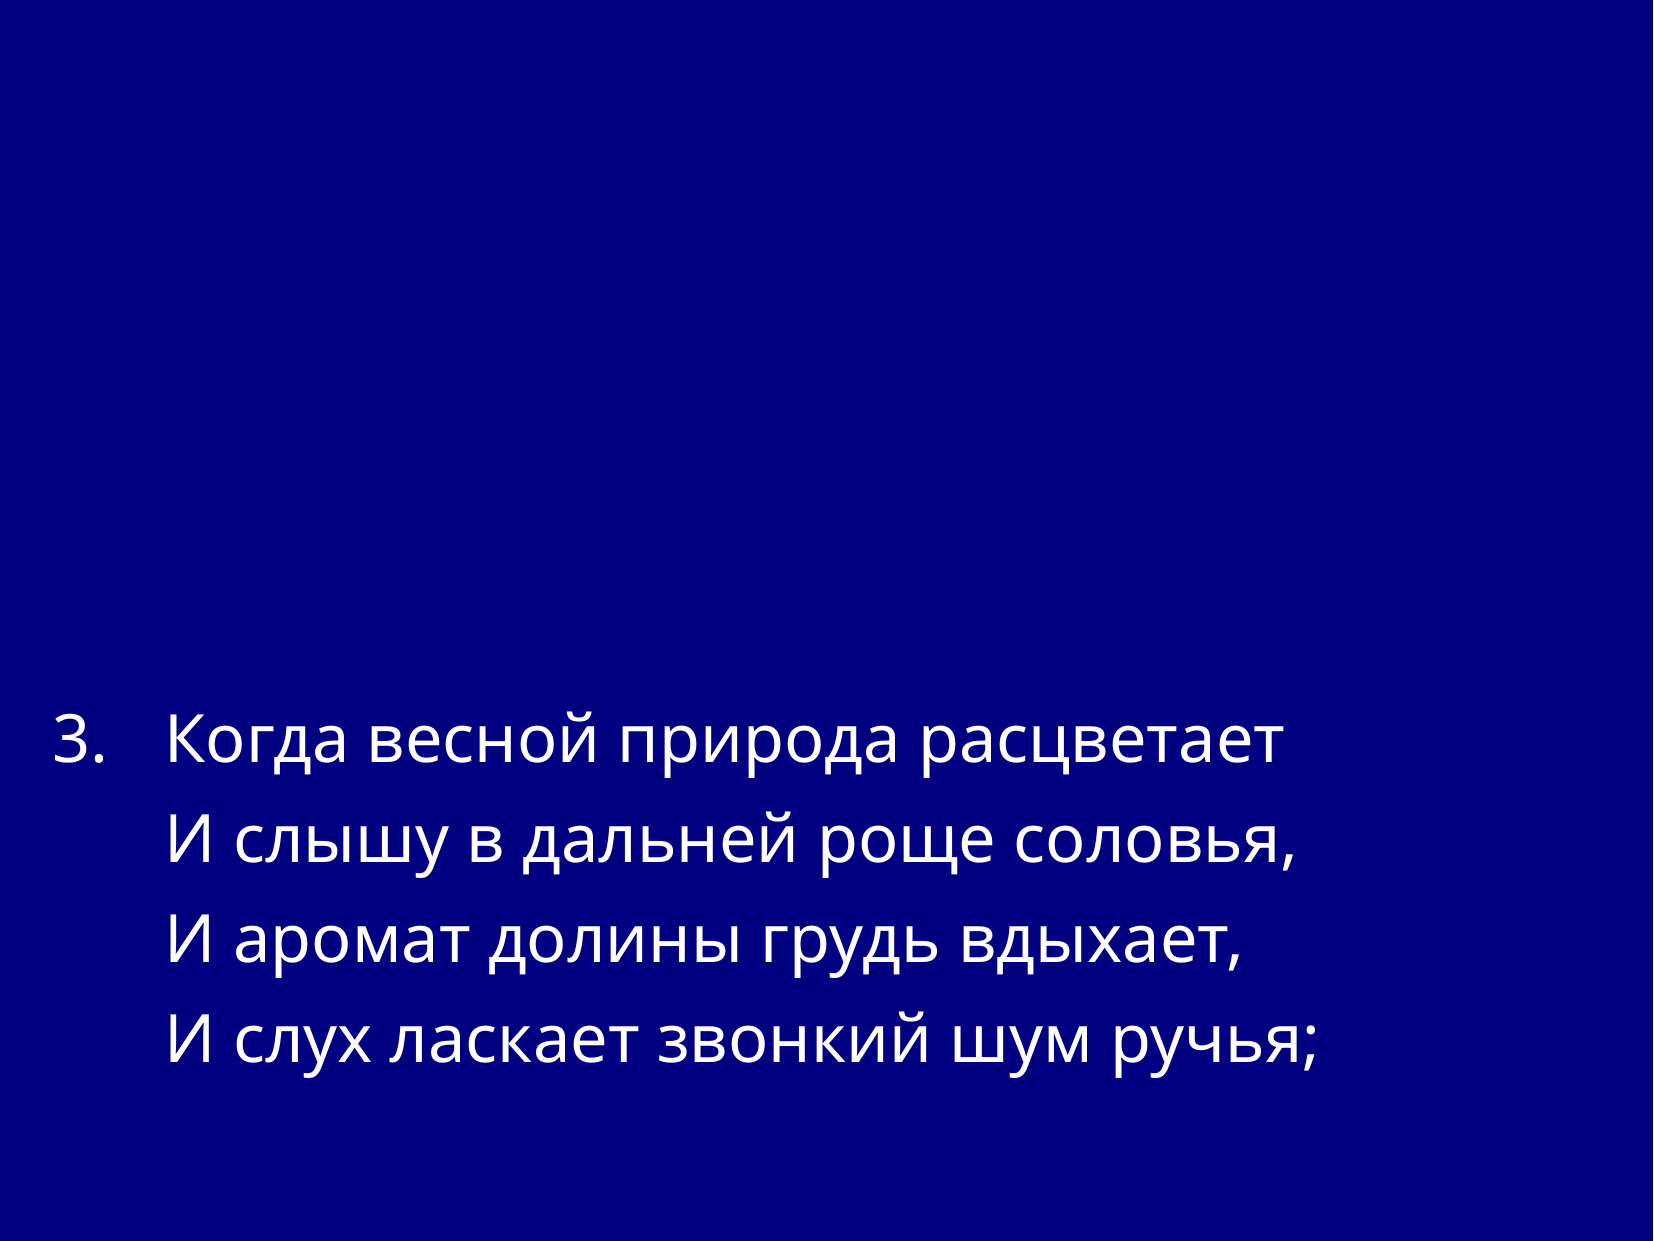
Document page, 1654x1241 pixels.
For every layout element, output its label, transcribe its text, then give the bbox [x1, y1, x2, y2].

text_box 3. Когда весной природа расцветает И слышу в дальней роще соловья, И аромат долины грудь вдыхает, И слух ласкает звонкий шум ручья; [37, 675, 1653, 1163]
